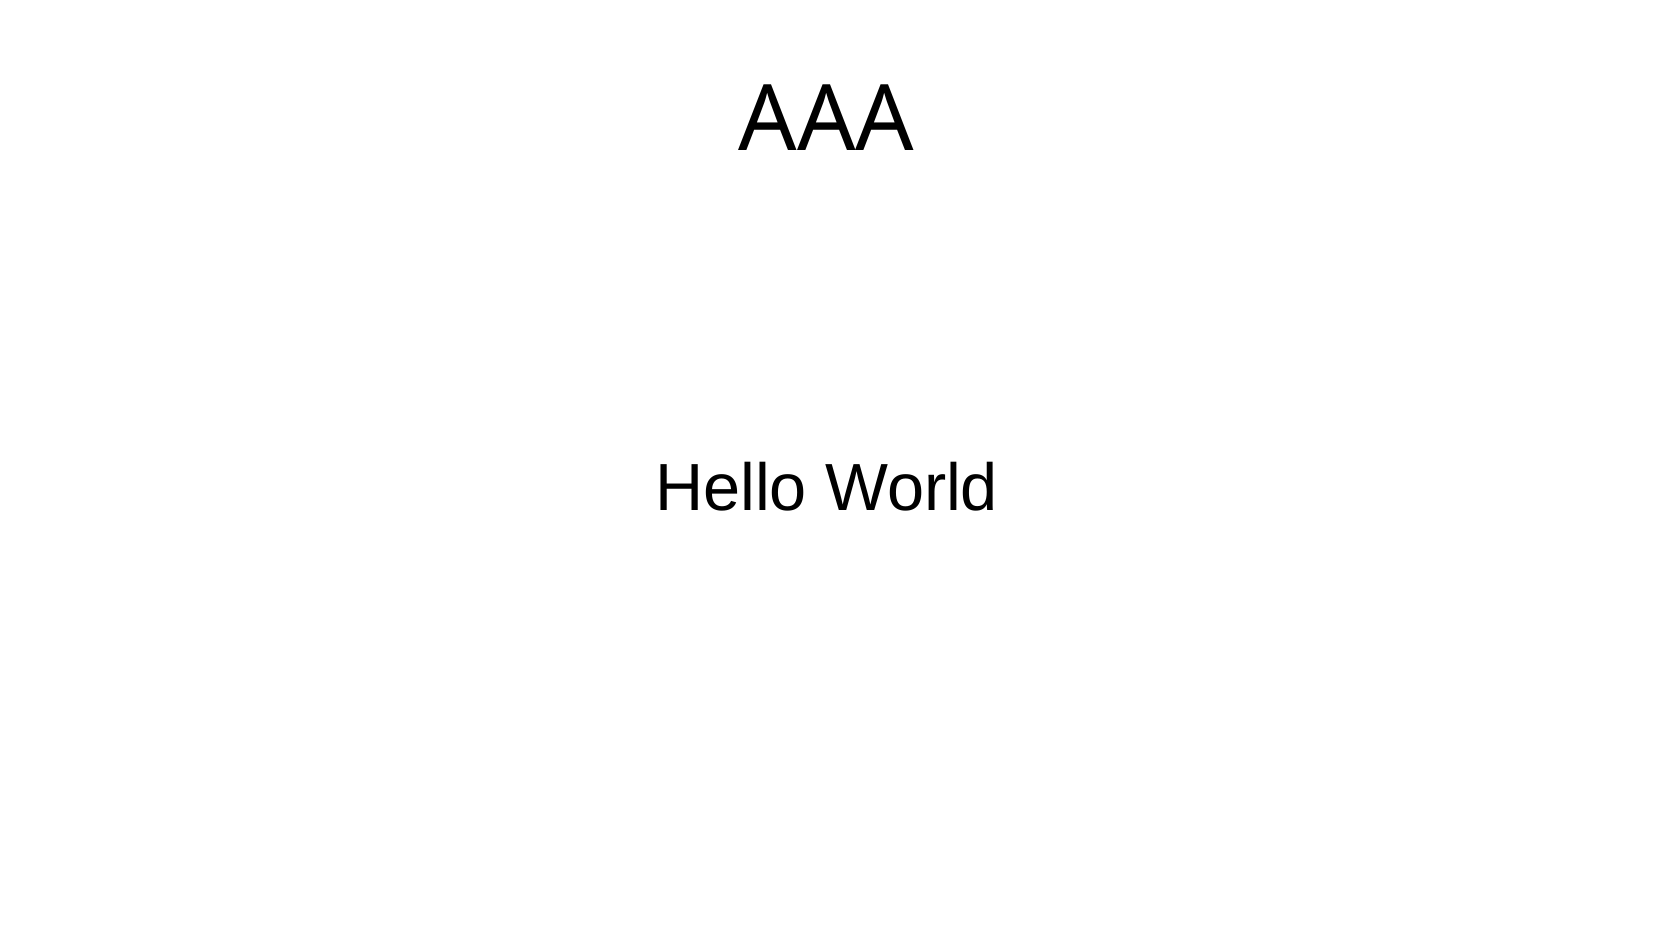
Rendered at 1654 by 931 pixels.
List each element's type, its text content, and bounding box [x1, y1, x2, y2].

title AAA [82, 37, 1571, 193]
subtitle Hello World [82, 217, 1571, 758]
